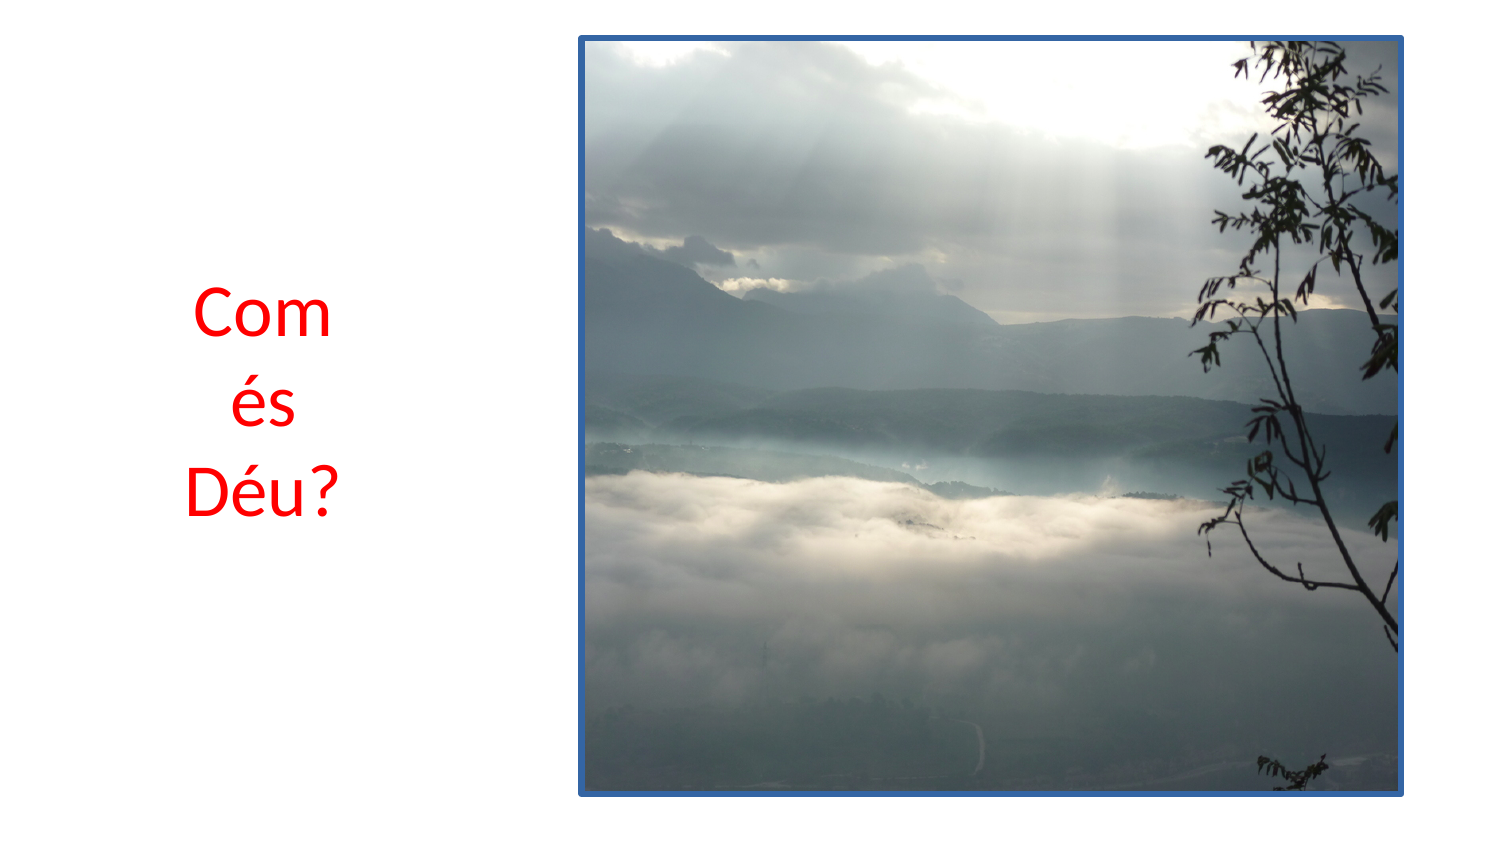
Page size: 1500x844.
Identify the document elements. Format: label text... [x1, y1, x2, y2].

text_box Com és Déu? [33, 253, 494, 539]
picture [584, 41, 1398, 791]
